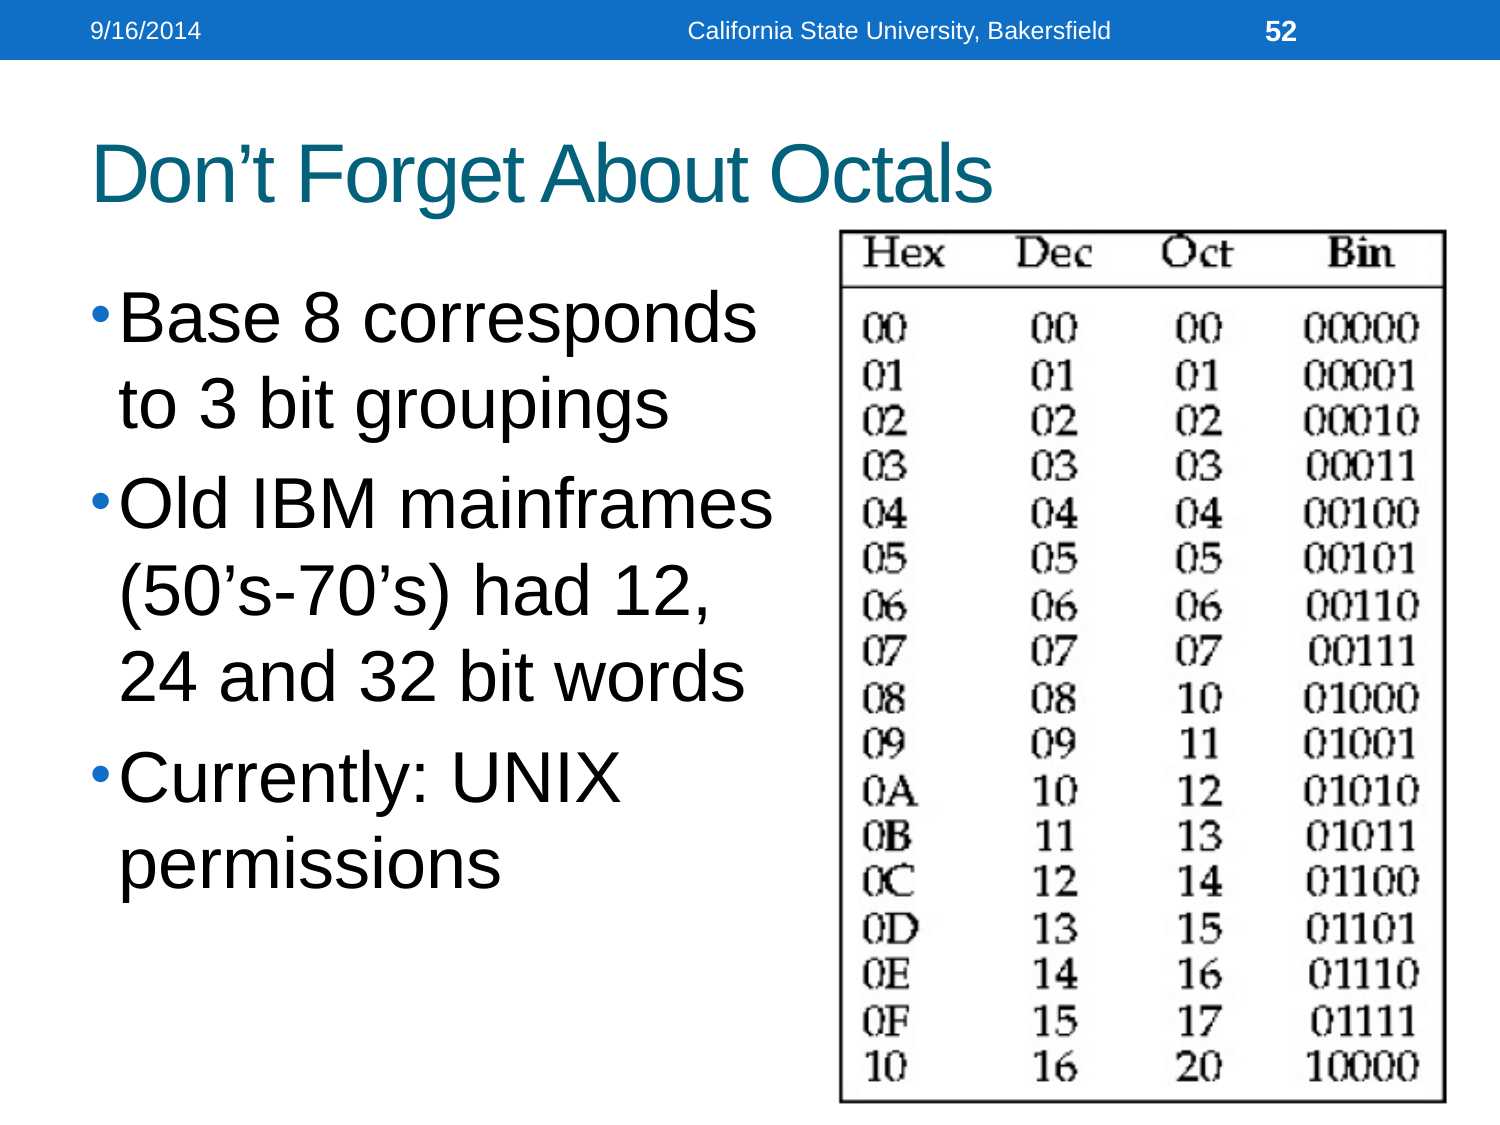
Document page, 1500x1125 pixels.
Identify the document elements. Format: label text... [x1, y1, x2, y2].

slide_number <number> [1250, 3, 1425, 57]
picture [825, 221, 1458, 1111]
list Base 8 corresponds to 3 bit groupings Old IBM mainframes (50’s-70’s) had 12, 24 and 32 bit words Currently: UNIX permissions [75, 262, 797, 1063]
footer California State University, Bakersfield [562, 3, 1238, 57]
title Don’t Forget About Octals [75, 87, 1425, 250]
slide_number 9/16/2014 [75, 3, 550, 57]
